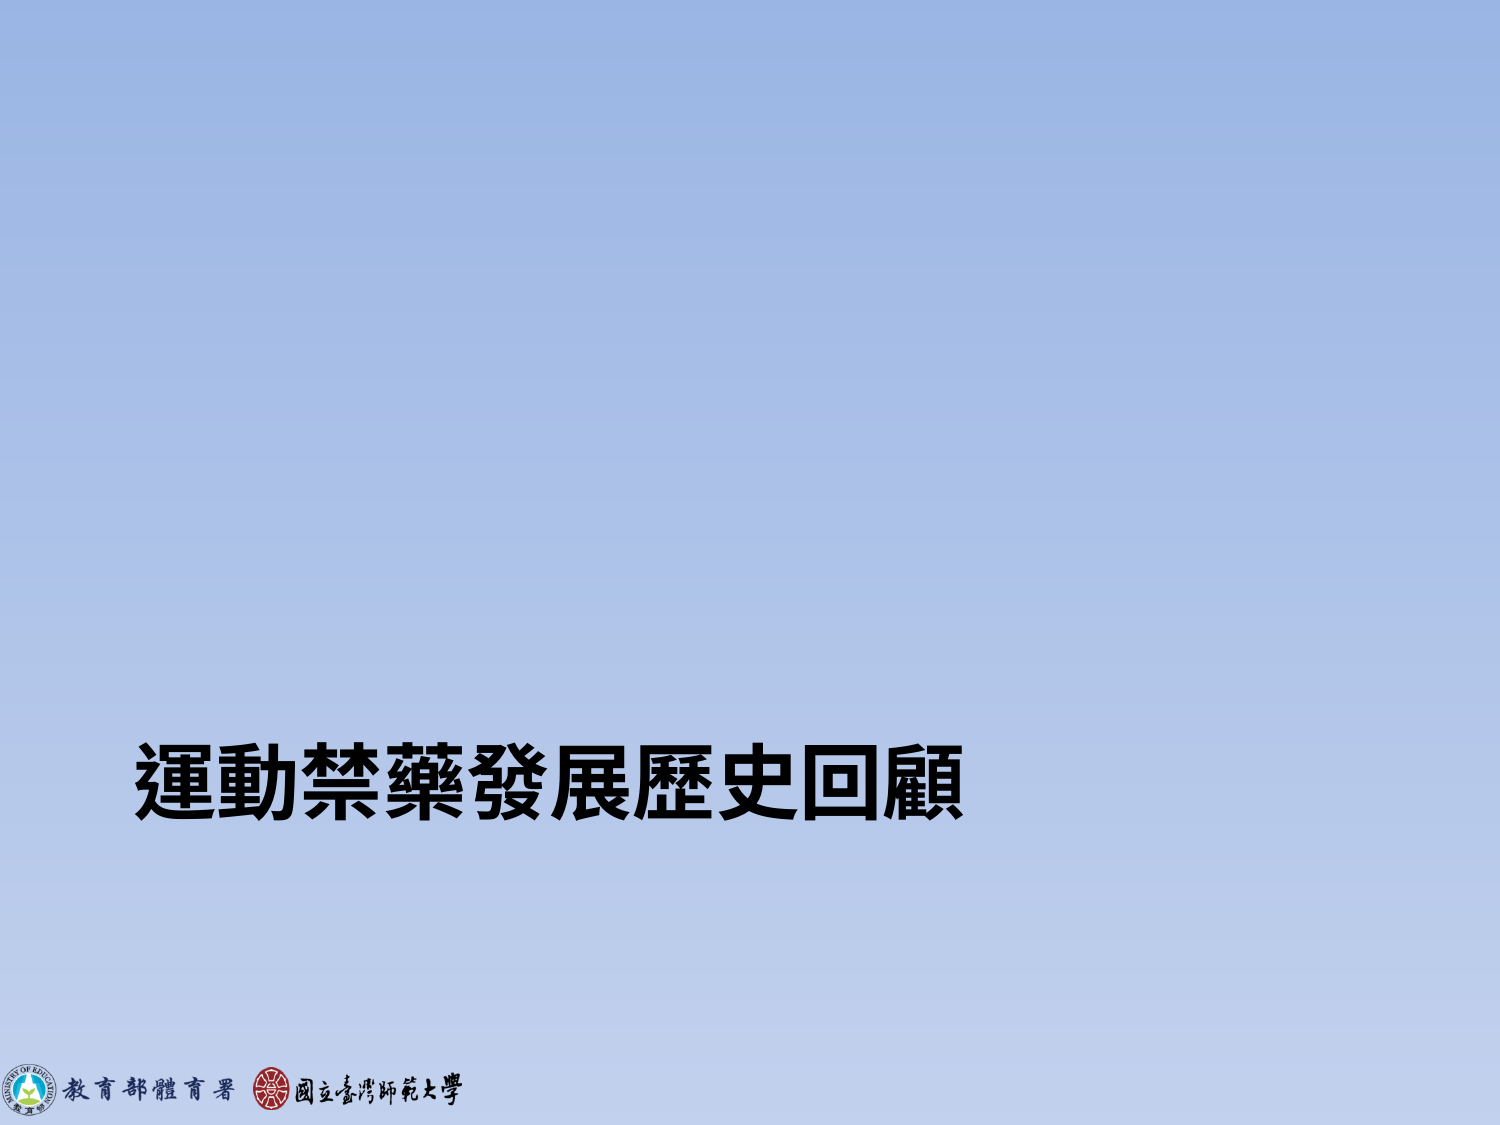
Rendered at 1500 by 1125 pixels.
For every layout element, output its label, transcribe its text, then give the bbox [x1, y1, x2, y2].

title 運動禁藥發展歷史回顧 [118, 722, 1394, 947]
